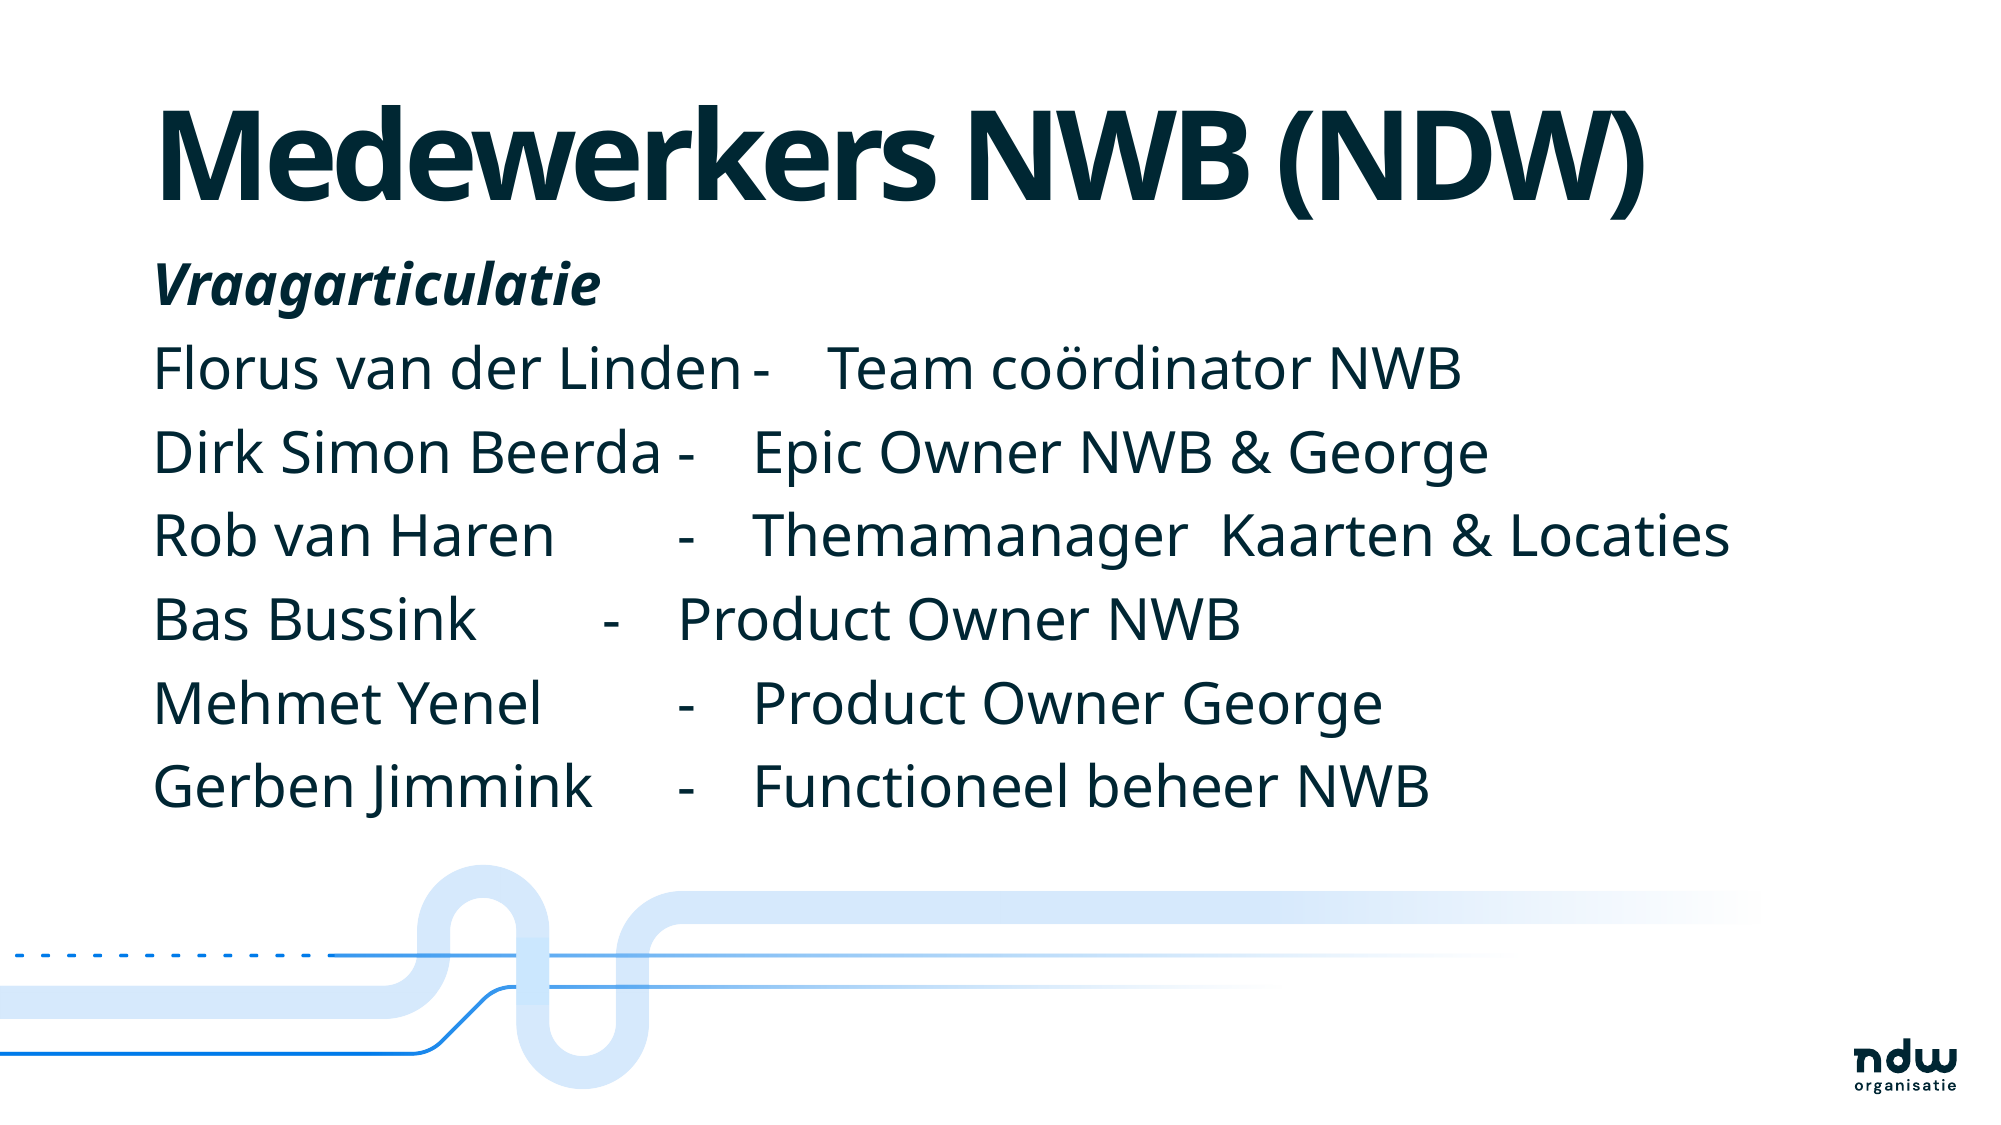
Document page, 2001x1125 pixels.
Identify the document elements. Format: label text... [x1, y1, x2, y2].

list Vraagarticulatie Florus van der Linden - Team coördinator NWB Dirk Simon Beerda - Epic Owner NWB & George Rob van Haren - Themamanager Kaarten & Locaties Bas Bussink - Product Owner NWB Mehmet Yenel - Product Owner George Gerben Jimmink - Functioneel beheer NWB [137, 247, 1863, 962]
title Medewerkers NWB (NDW) [137, 59, 1863, 247]
